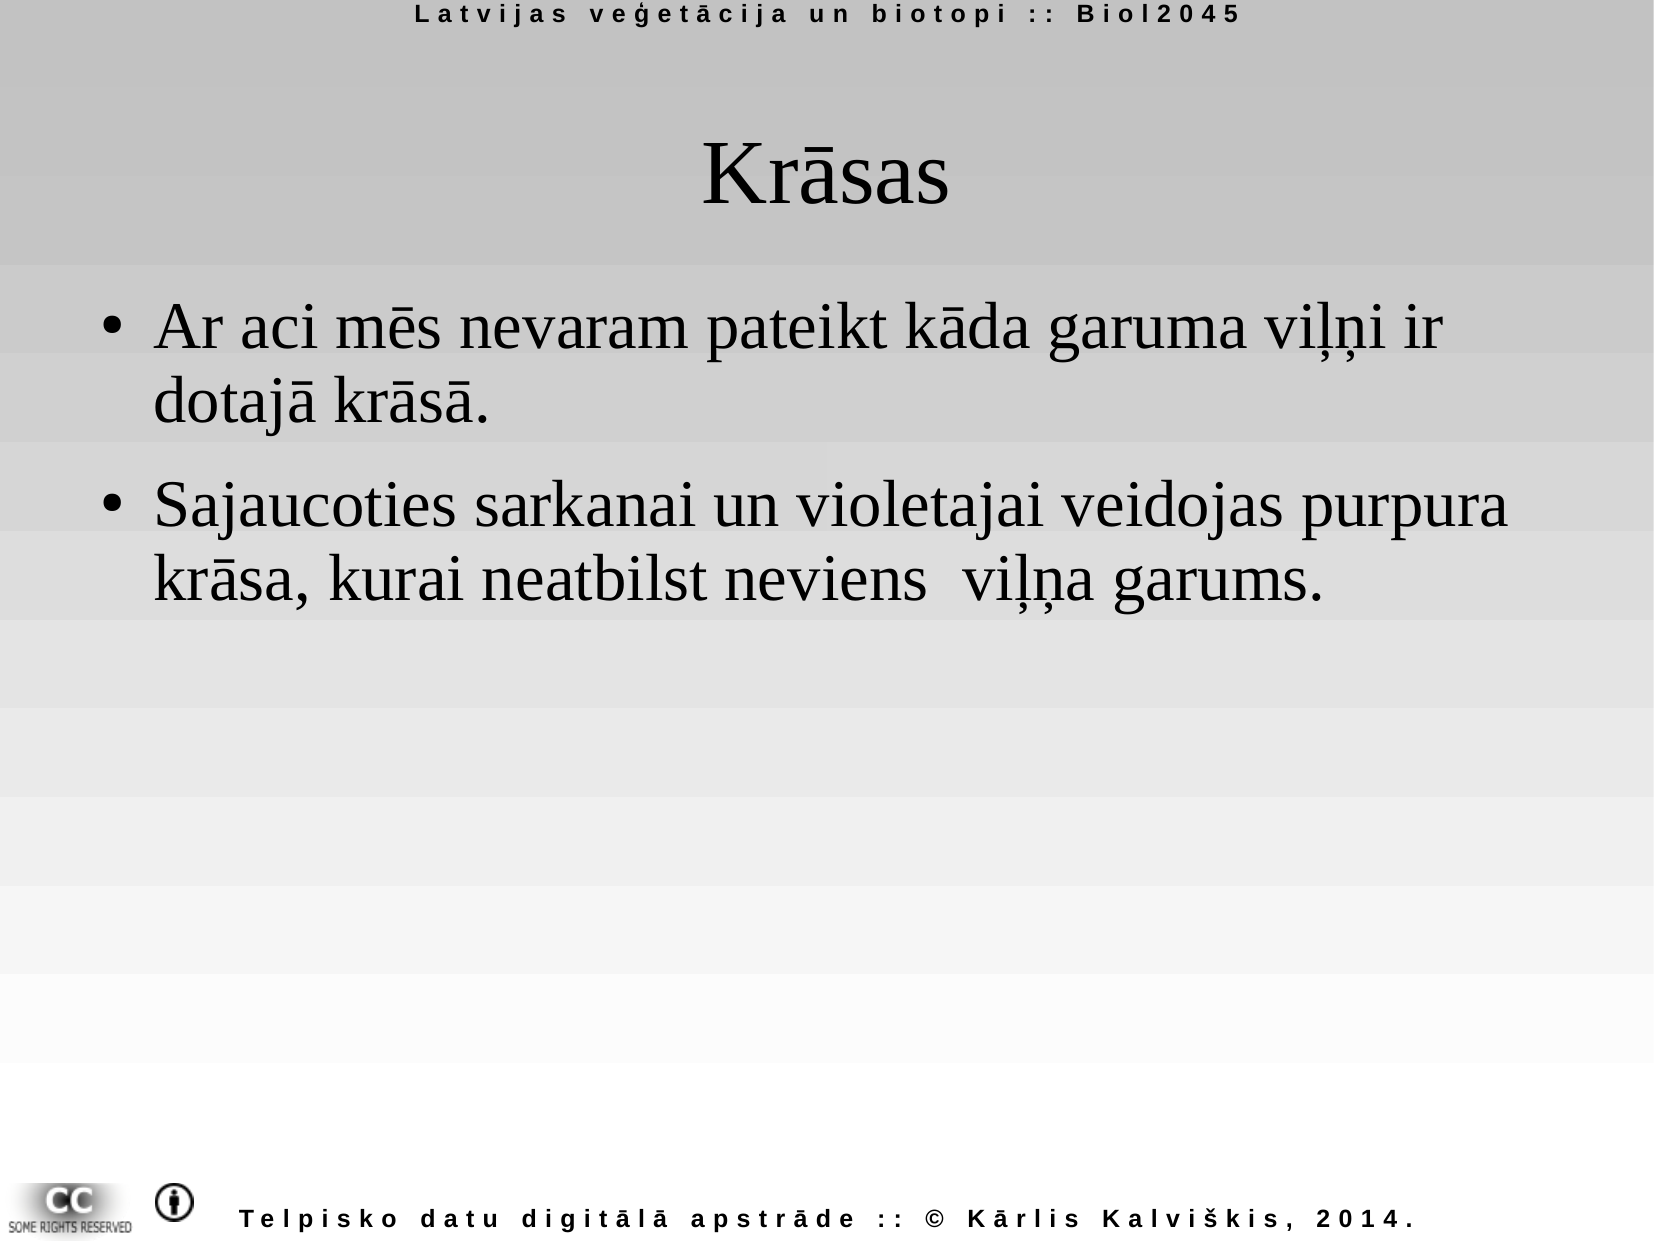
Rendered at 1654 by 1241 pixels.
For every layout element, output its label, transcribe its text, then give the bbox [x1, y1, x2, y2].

picture [0, 0, 1654, 1241]
list Ar aci mēs nevaram pateikt kāda garuma viļņi ir dotajā krāsā. Sajaucoties sarkanai un violetajai veidojas purpura krāsa, kurai neatbilst neviens viļņa garums. [82, 289, 1571, 1113]
title Krāsas [29, 49, 1625, 296]
